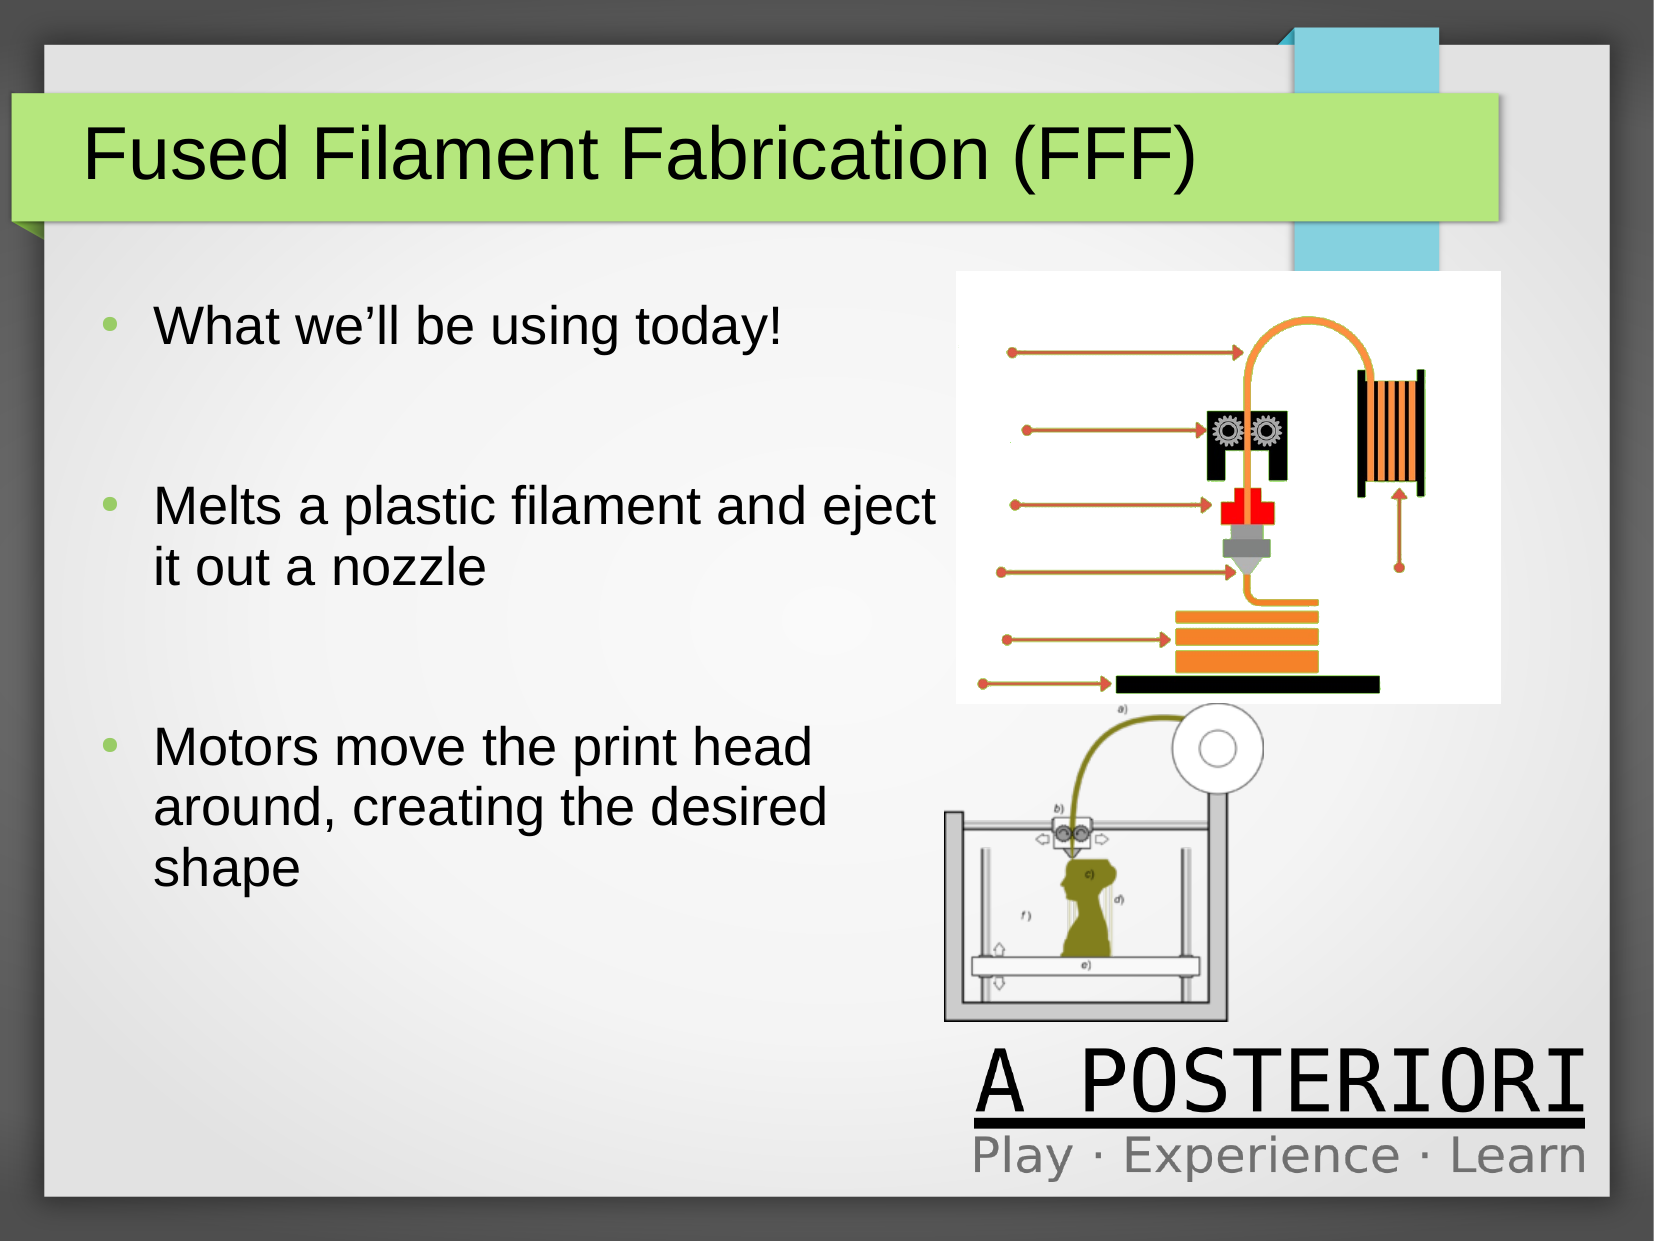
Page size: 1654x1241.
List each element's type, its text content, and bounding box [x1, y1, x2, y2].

title Fused Filament Fabrication (FFF) [82, 94, 1264, 213]
list What we’ll be using today! Melts a plastic filament and eject it out a nozzle Motors move the print head around, creating the desired shape [82, 295, 956, 1015]
picture [0, 0, 1654, 1241]
